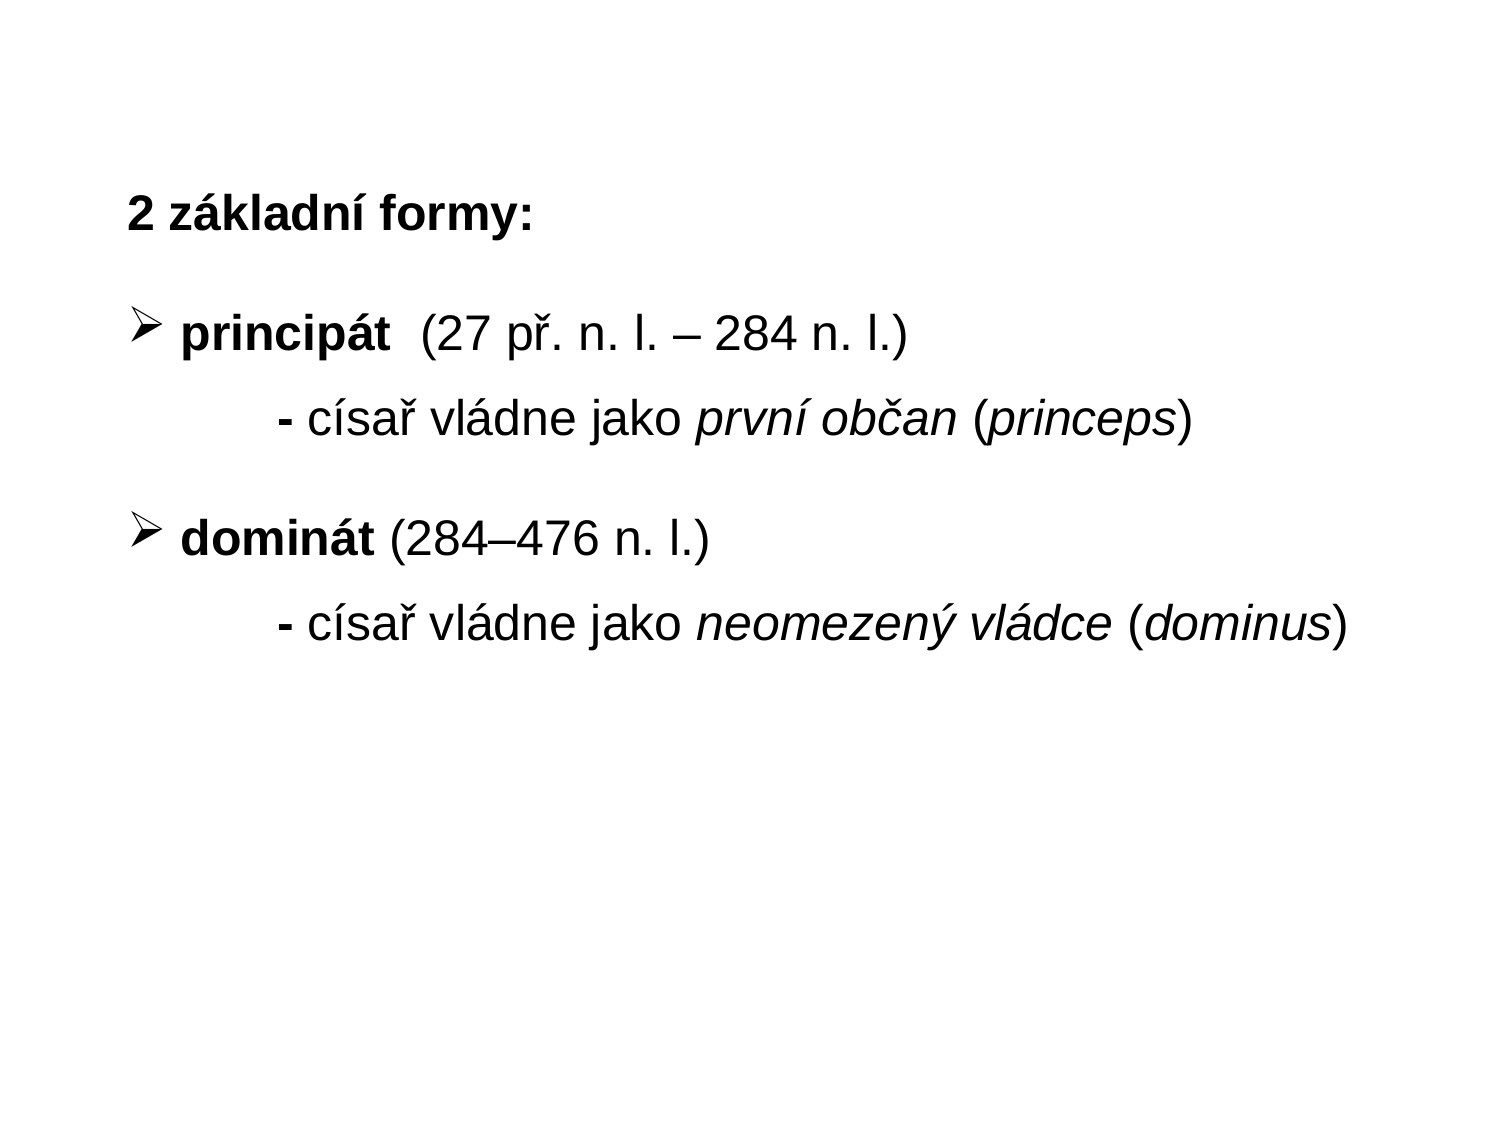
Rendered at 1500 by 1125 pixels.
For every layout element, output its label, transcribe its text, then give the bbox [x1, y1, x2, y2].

text_box 2 základní formy: principát (27 př. n. l. – 284 n. l.) - císař vládne jako první občan (princeps) dominát (284–476 n. l.) - císař vládne jako neomezený vládce (dominus) [112, 172, 1412, 659]
